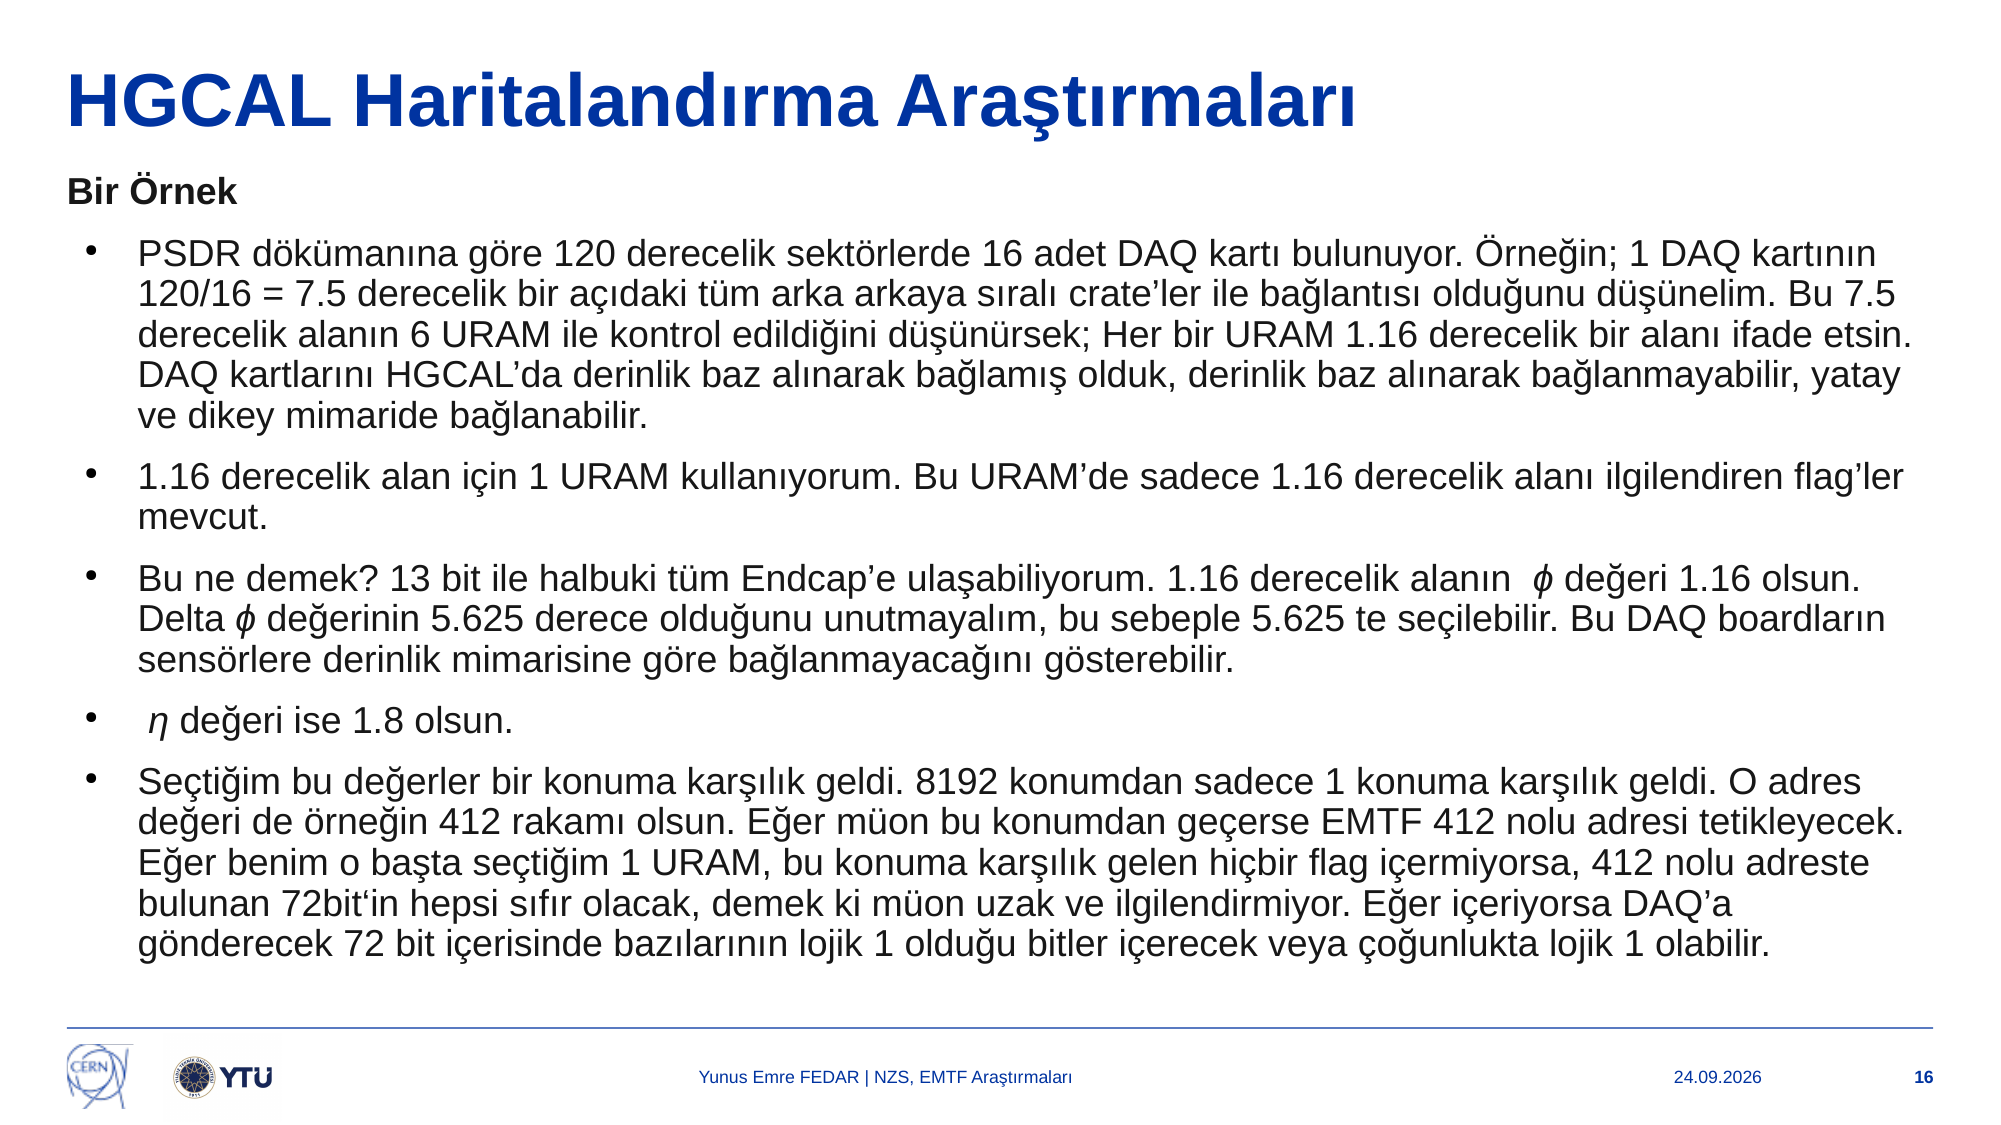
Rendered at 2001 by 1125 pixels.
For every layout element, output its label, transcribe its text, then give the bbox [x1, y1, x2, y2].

title HGCAL Haritalandırma Araştırmaları [66, 61, 1933, 172]
list Bir Örnek PSDR dökümanına göre 120 derecelik sektörlerde 16 adet DAQ kartı bulunuyor. Örneğin; 1 DAQ kartının 120/16 = 7.5 derecelik bir açıdaki tüm arka arkaya sıralı crate’ler ile bağlantısı olduğunu düşünelim. Bu 7.5 derecelik alanın 6 URAM ile kontrol edildiğini düşünürsek; Her bir URAM 1.16 derecelik bir alanı ifade etsin. DAQ kartlarını HGCAL’da derinlik baz alınarak bağlamış olduk, derinlik baz alınarak bağlanmayabilir, yatay ve dikey mimaride bağlanabilir. 1.16 derecelik alan için 1 URAM kullanıyorum. Bu URAM’de sadece 1.16 derecelik alanı ilgilendiren flag’ler mevcut. Bu ne demek? 13 bit ile halbuki tüm Endcap’e ulaşabiliyorum. 1.16 derecelik alanın ϕ değeri 1.16 olsun. Delta ϕ değerinin 5.625 derece olduğunu unutmayalım, bu sebeple 5.625 te seçilebilir. Bu DAQ boardların sensörlere derinlik mimarisine göre bağlanmayacağını gösterebilir. ƞ değeri ise 1.8 olsun. Seçtiğim bu değerler bir konuma karşılık geldi. 8192 konumdan sadece 1 konuma karşılık geldi. O adres değeri de örneğin 412 rakamı olsun. Eğer müon bu konumdan geçerse EMTF 412 nolu adresi tetikleyecek. Eğer benim o başta seçtiğim 1 URAM, bu konuma karşılık gelen hiçbir flag içermiyorsa, 412 nolu adreste bulunan 72bit‘in hepsi sıfır olacak, demek ki müon uzak ve ilgilendirmiyor. Eğer içeriyorsa DAQ’a gönderecek 72 bit içerisinde bazılarının lojik 1 olduğu bitler içerecek veya çoğunlukta lojik 1 olabilir. [66, 172, 1933, 709]
picture [163, 1033, 282, 1123]
text_box Yunus Emre FEDAR | NZS, EMTF Araştırmaları [698, 1046, 1402, 1107]
slide_number <number> [1822, 1046, 1934, 1107]
slide_number 24.12.2024 [1496, 1046, 1762, 1107]
